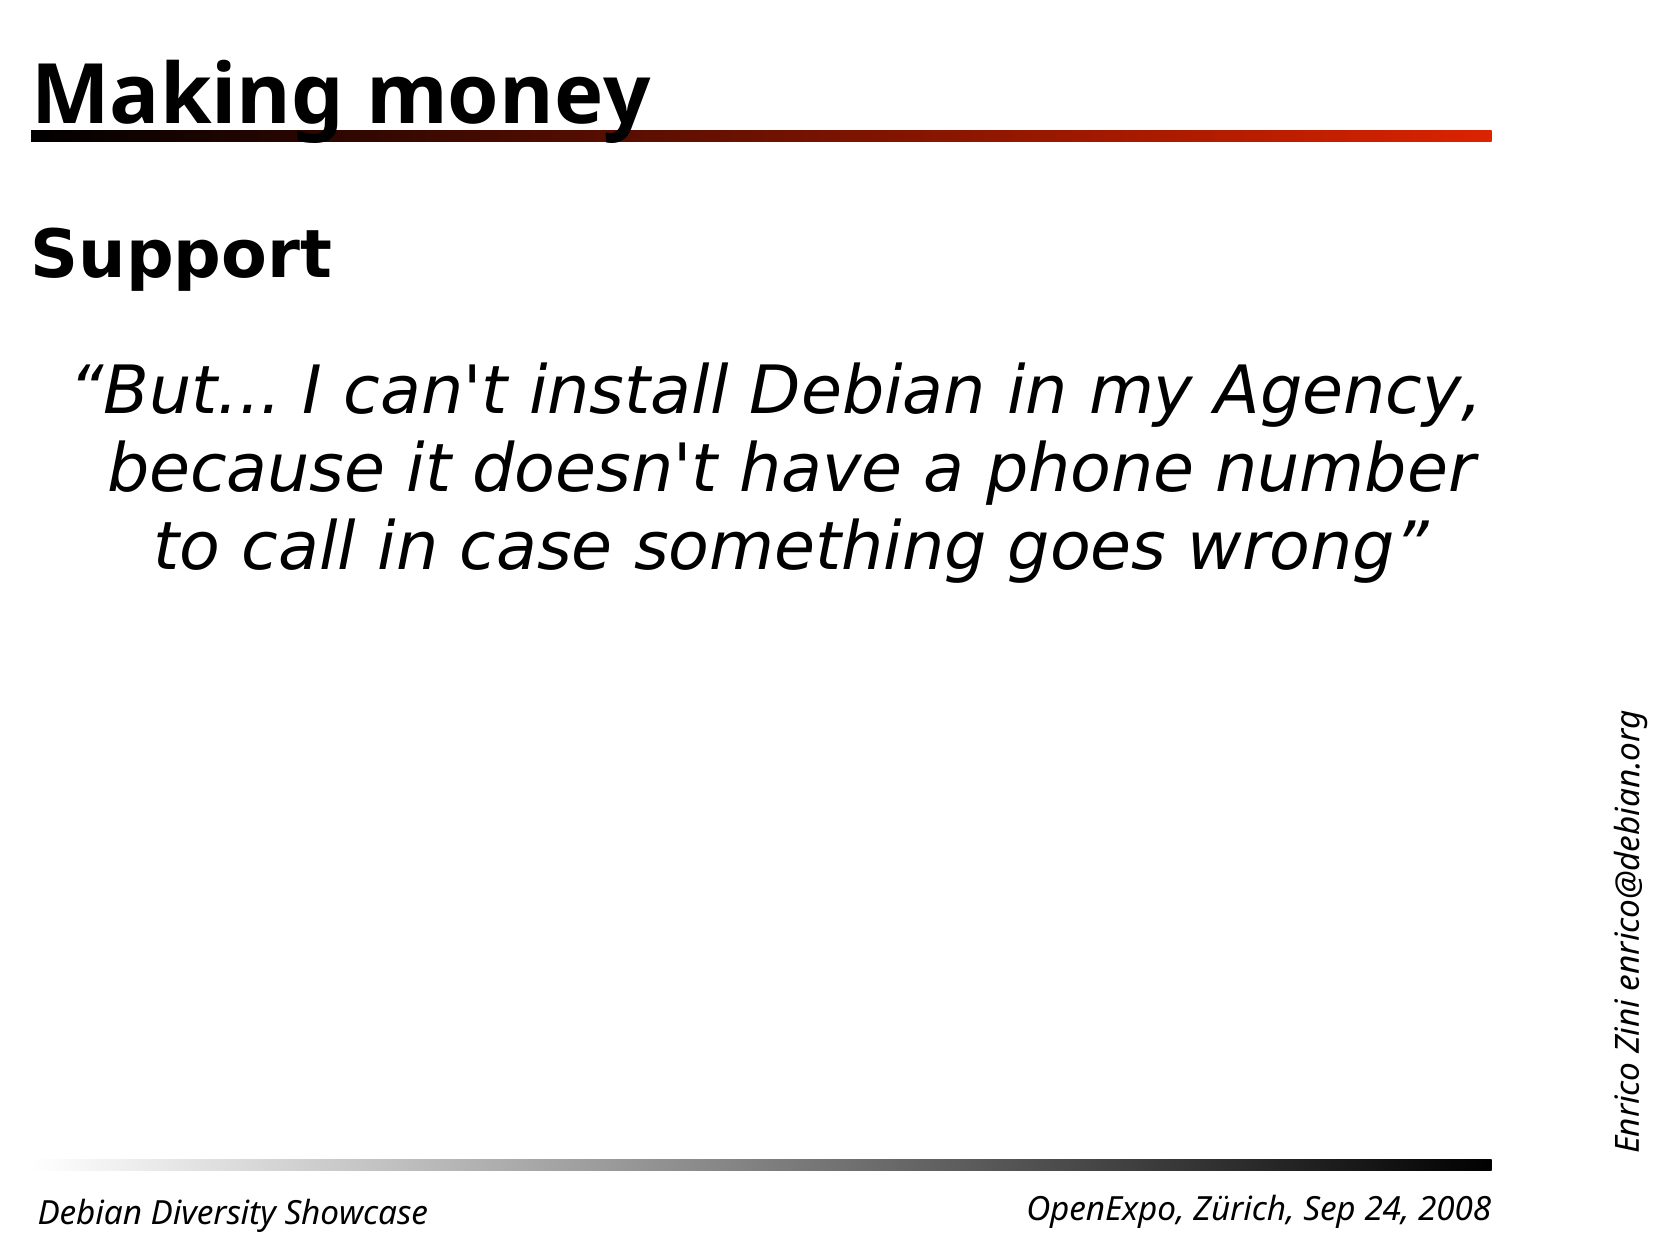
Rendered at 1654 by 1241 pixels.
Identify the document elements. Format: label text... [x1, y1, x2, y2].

text_box Support “But... I can't install Debian in my Agency, because it doesn't have a phone number to call in case something goes wrong” [30, 215, 1495, 1089]
text_box Making money [31, 34, 1438, 168]
